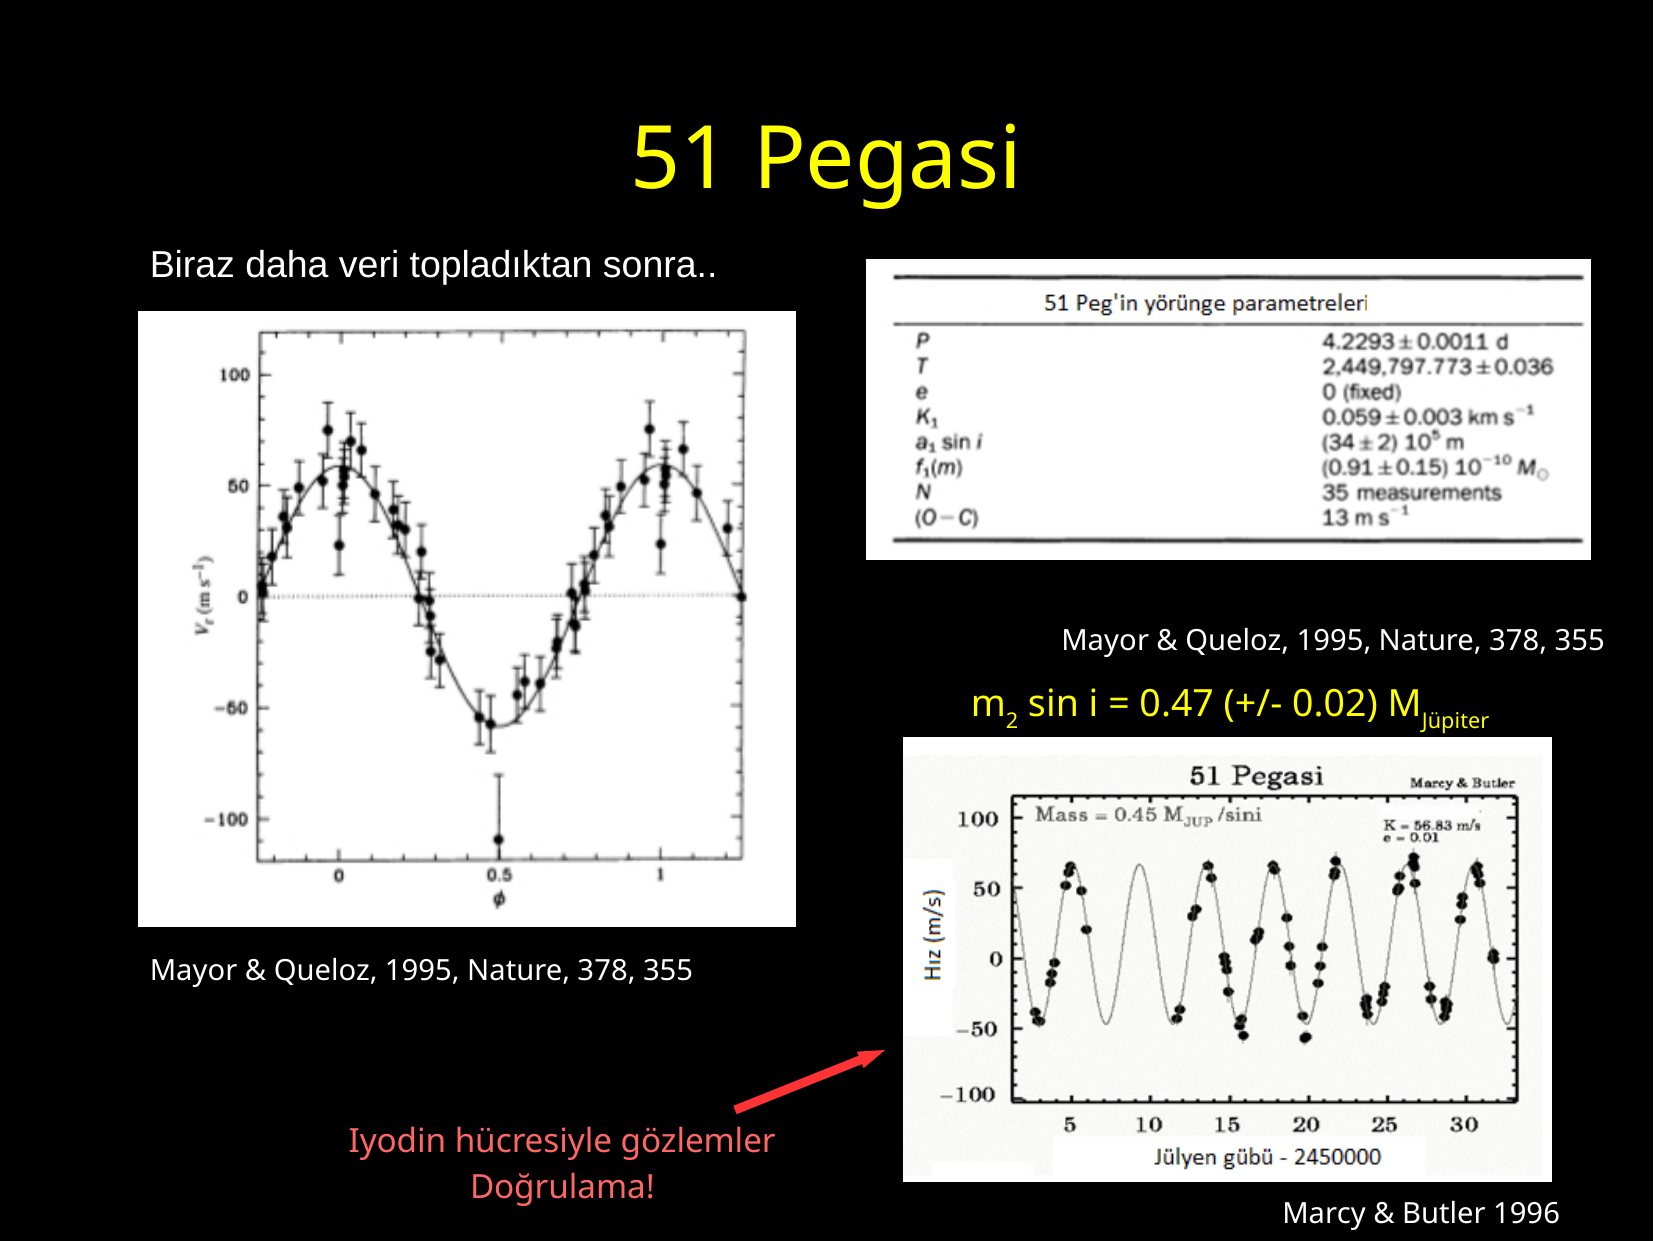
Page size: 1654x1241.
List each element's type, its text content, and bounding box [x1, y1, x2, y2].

text_box m2 sin i = 0.47 (+/- 0.02) MJüpiter [870, 669, 1591, 739]
title 51 Pegasi [82, 87, 1571, 221]
text_box Biraz daha veri topladıktan sonra.. [135, 236, 766, 294]
picture [903, 737, 1552, 1182]
text_box Marcy & Butler 1996 [1080, 1185, 1576, 1236]
text_box Mayor & Queloz, 1995, Nature, 378, 355 [870, 611, 1621, 662]
picture [866, 259, 1591, 560]
text_box Mayor & Queloz, 1995, Nature, 378, 355 [135, 941, 886, 992]
text_box Iyodin hücresiyle gözlemler Doğrulama! [300, 1110, 826, 1206]
picture [138, 311, 796, 927]
